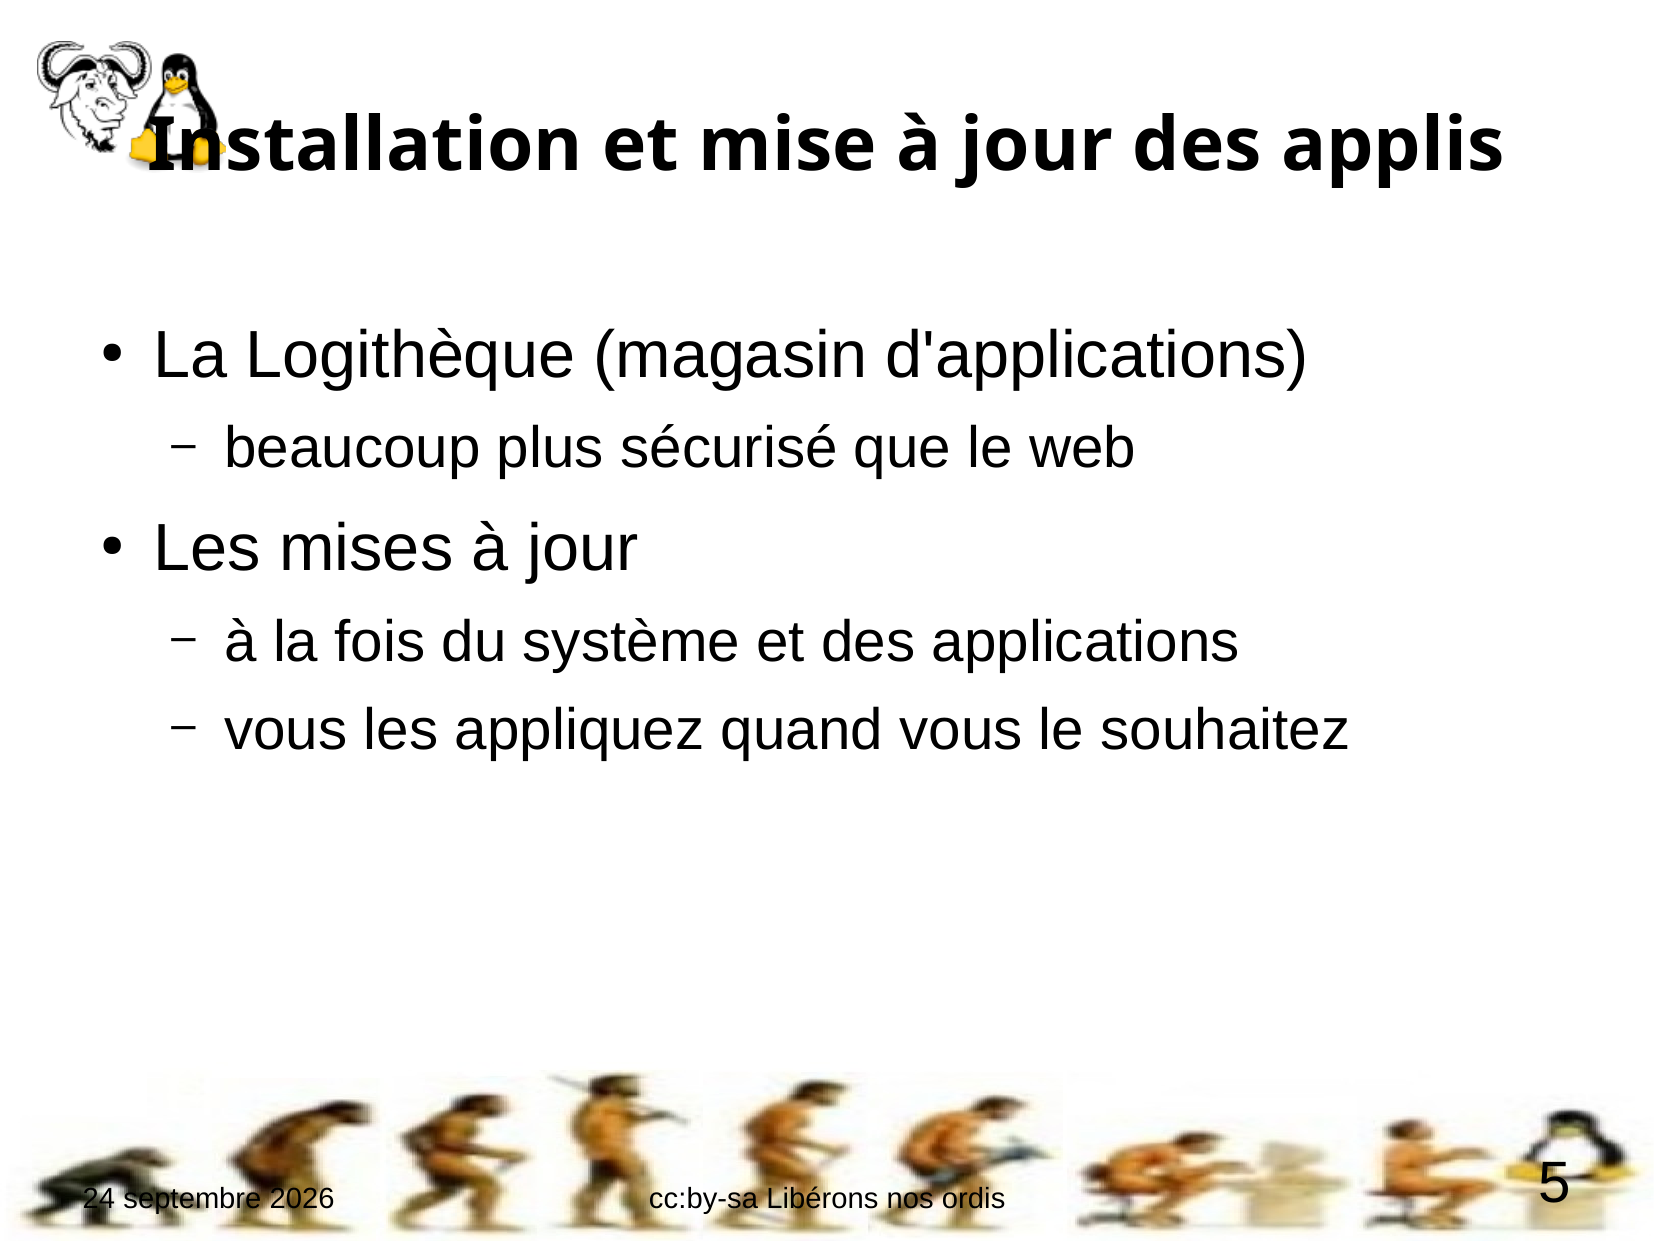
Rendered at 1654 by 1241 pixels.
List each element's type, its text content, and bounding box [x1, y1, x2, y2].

picture [37, 41, 226, 173]
picture [0, 1062, 1654, 1241]
list La Logithèque (magasin d'applications) beaucoup plus sécurisé que le web Les mises à jour à la fois du système et des applications vous les appliquez quand vous le souhaitez [82, 212, 1571, 1052]
title Installation et mise à jour des applis [82, 55, 1571, 212]
